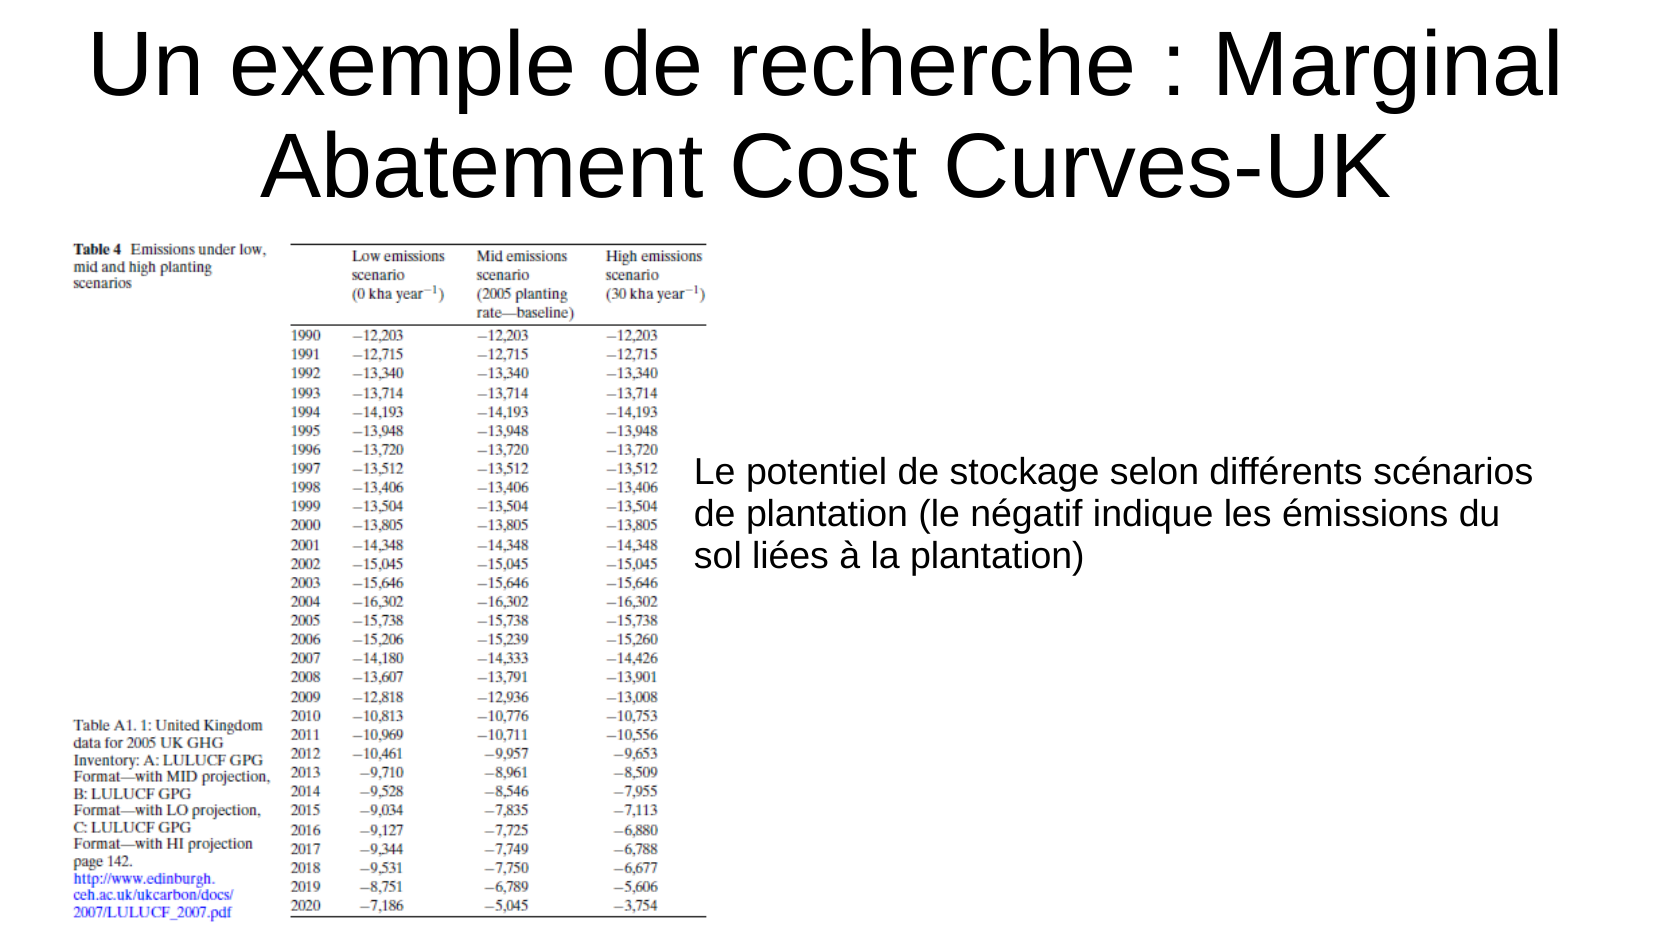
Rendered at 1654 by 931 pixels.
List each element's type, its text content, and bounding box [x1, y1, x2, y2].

picture [27, 217, 728, 931]
title Un exemple de recherche : Marginal Abatement Cost Curves-UK [82, 12, 1571, 218]
text_box Le potentiel de stockage selon différents scénarios de plantation (le négatif indique les émissions du sol liées à la plantation) [679, 442, 1549, 584]
